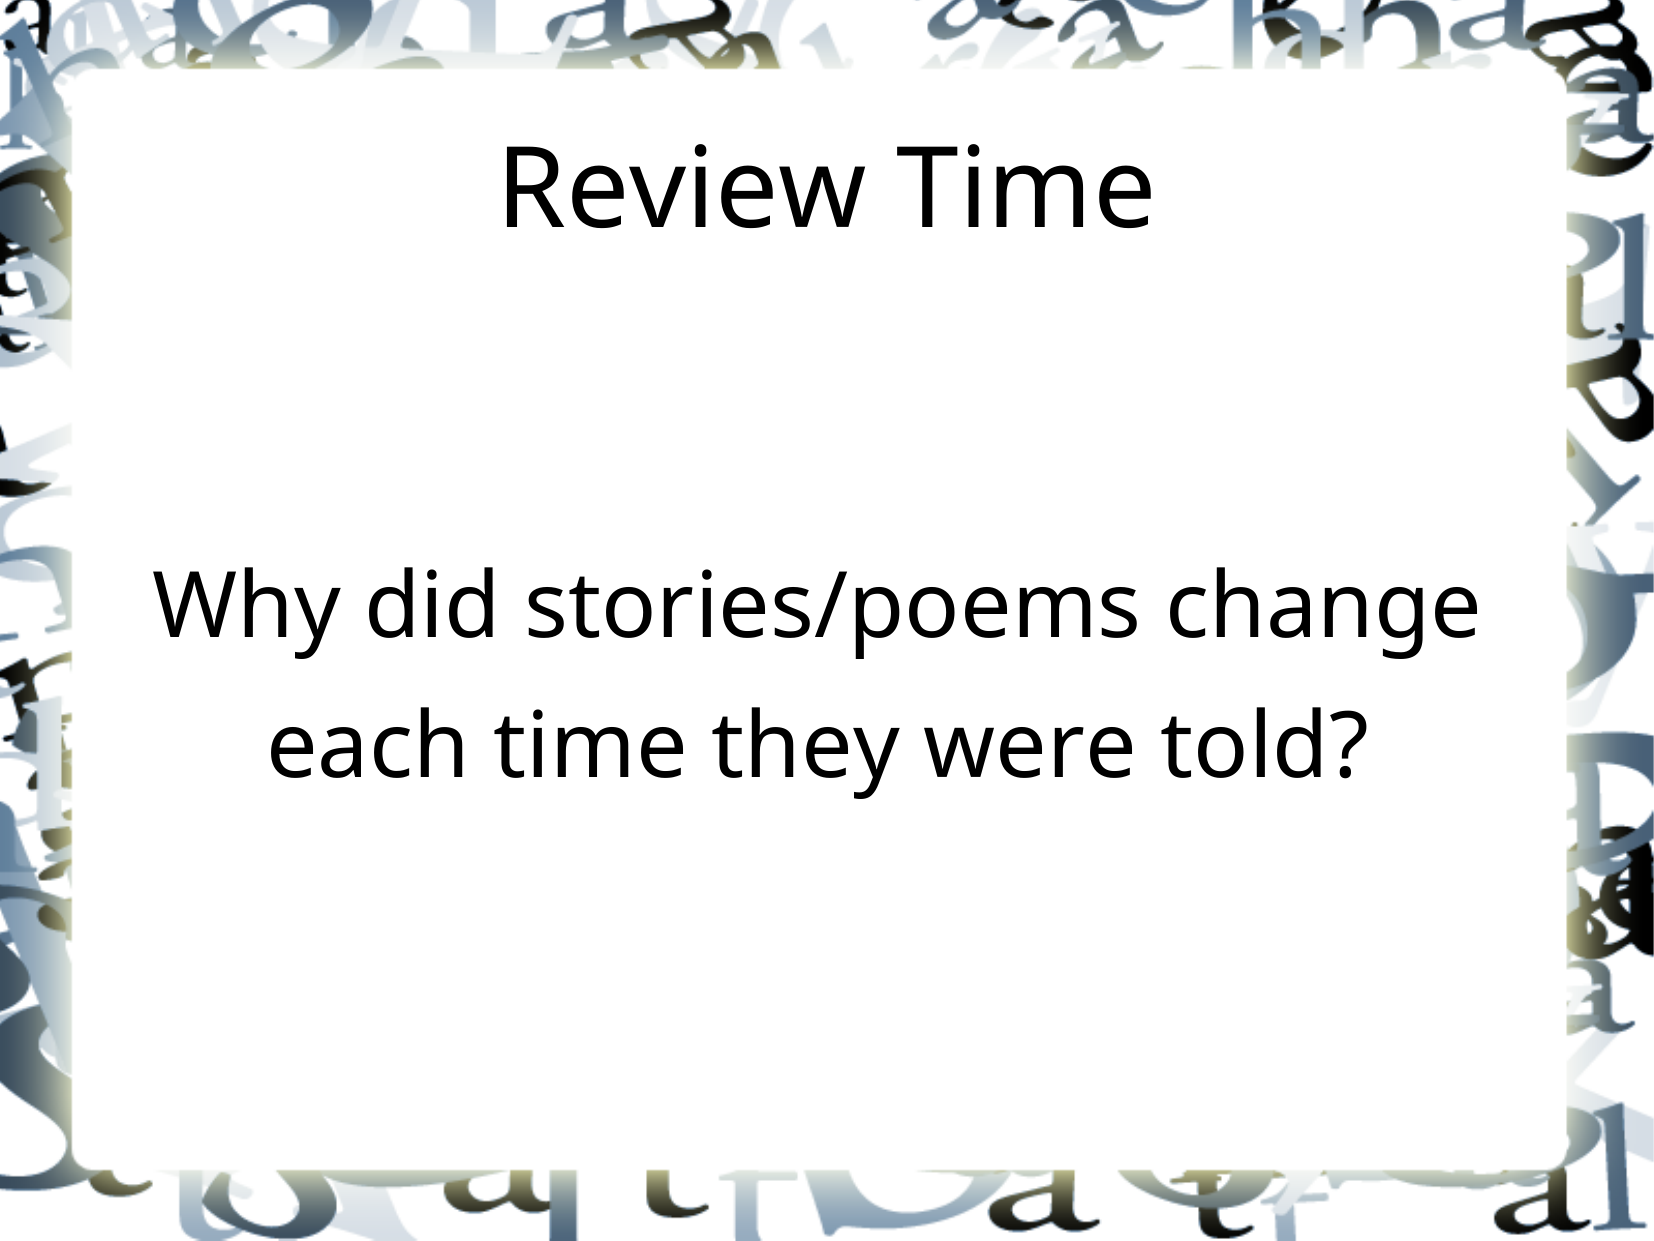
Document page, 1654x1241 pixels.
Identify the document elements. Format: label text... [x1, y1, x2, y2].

subtitle Why did stories/poems change each time they were told? [106, 321, 1530, 1021]
title Review Time [82, 78, 1571, 287]
